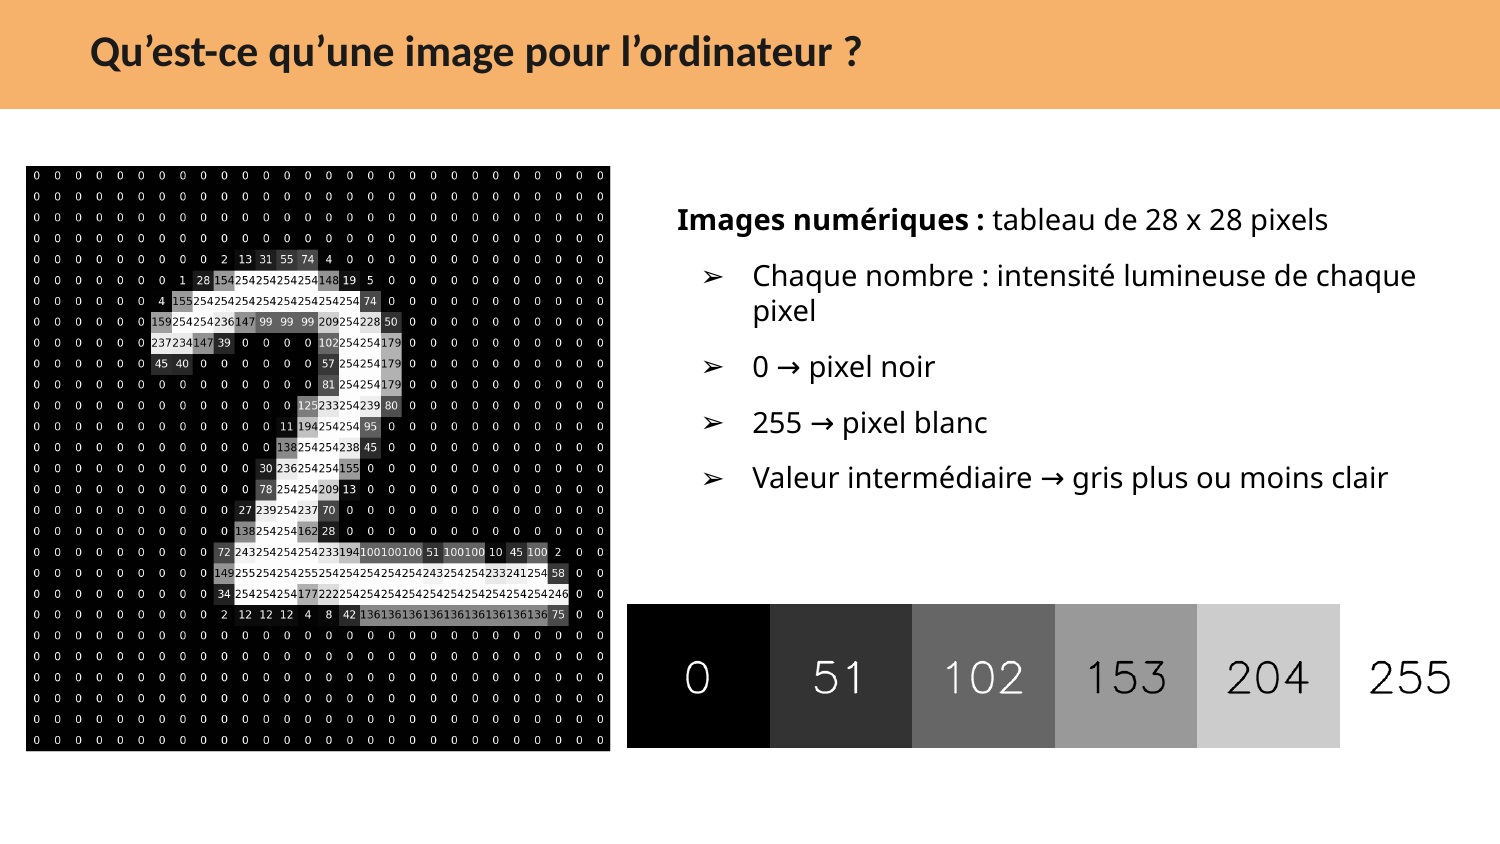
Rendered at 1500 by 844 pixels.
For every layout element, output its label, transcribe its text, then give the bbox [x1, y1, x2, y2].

text_box Images numériques : tableau de 28 x 28 pixels Chaque nombre : intensité lumineuse de chaque pixel 0 → pixel noir 255 → pixel blanc Valeur intermédiaire → gris plus ou moins clair [662, 186, 1482, 510]
picture [18, 158, 618, 759]
text_box Qu’est-ce qu’une image pour l’ordinateur ? [0, 0, 1500, 109]
picture [627, 604, 1482, 748]
